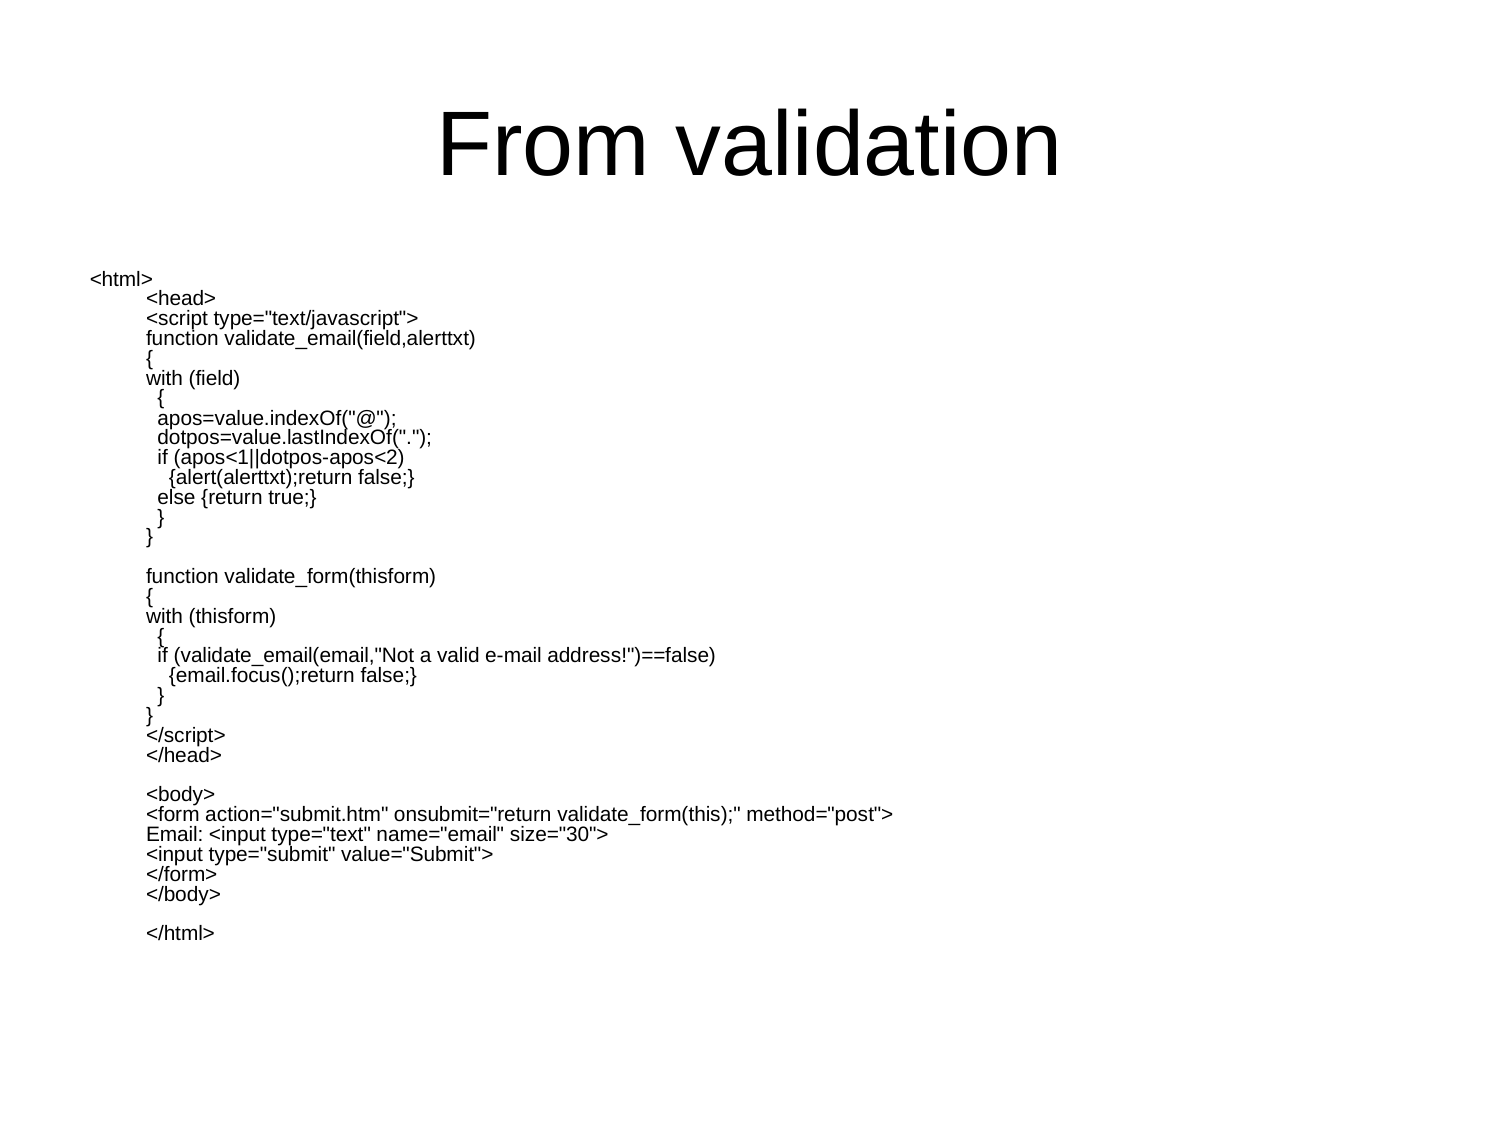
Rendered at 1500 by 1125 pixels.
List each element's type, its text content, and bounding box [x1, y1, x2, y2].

list <html> <head> <script type="text/javascript"> function validate_email(field,alerttxt) { with (field) { apos=value.indexOf("@"); dotpos=value.lastIndexOf("."); if (apos<1||dotpos-apos<2) {alert(alerttxt);return false;} else {return true;} } } function validate_form(thisform) { with (thisform) { if (validate_email(email,"Not a valid e-mail address!")==false) {email.focus();return false;} } } </script> </head> <body> <form action="submit.htm" onsubmit="return validate_form(this);" method="post"> Email: <input type="text" name="email" size="30"> <input type="submit" value="Submit"> </form> </body> </html> [75, 262, 1426, 1005]
title From validation [75, 45, 1426, 233]
